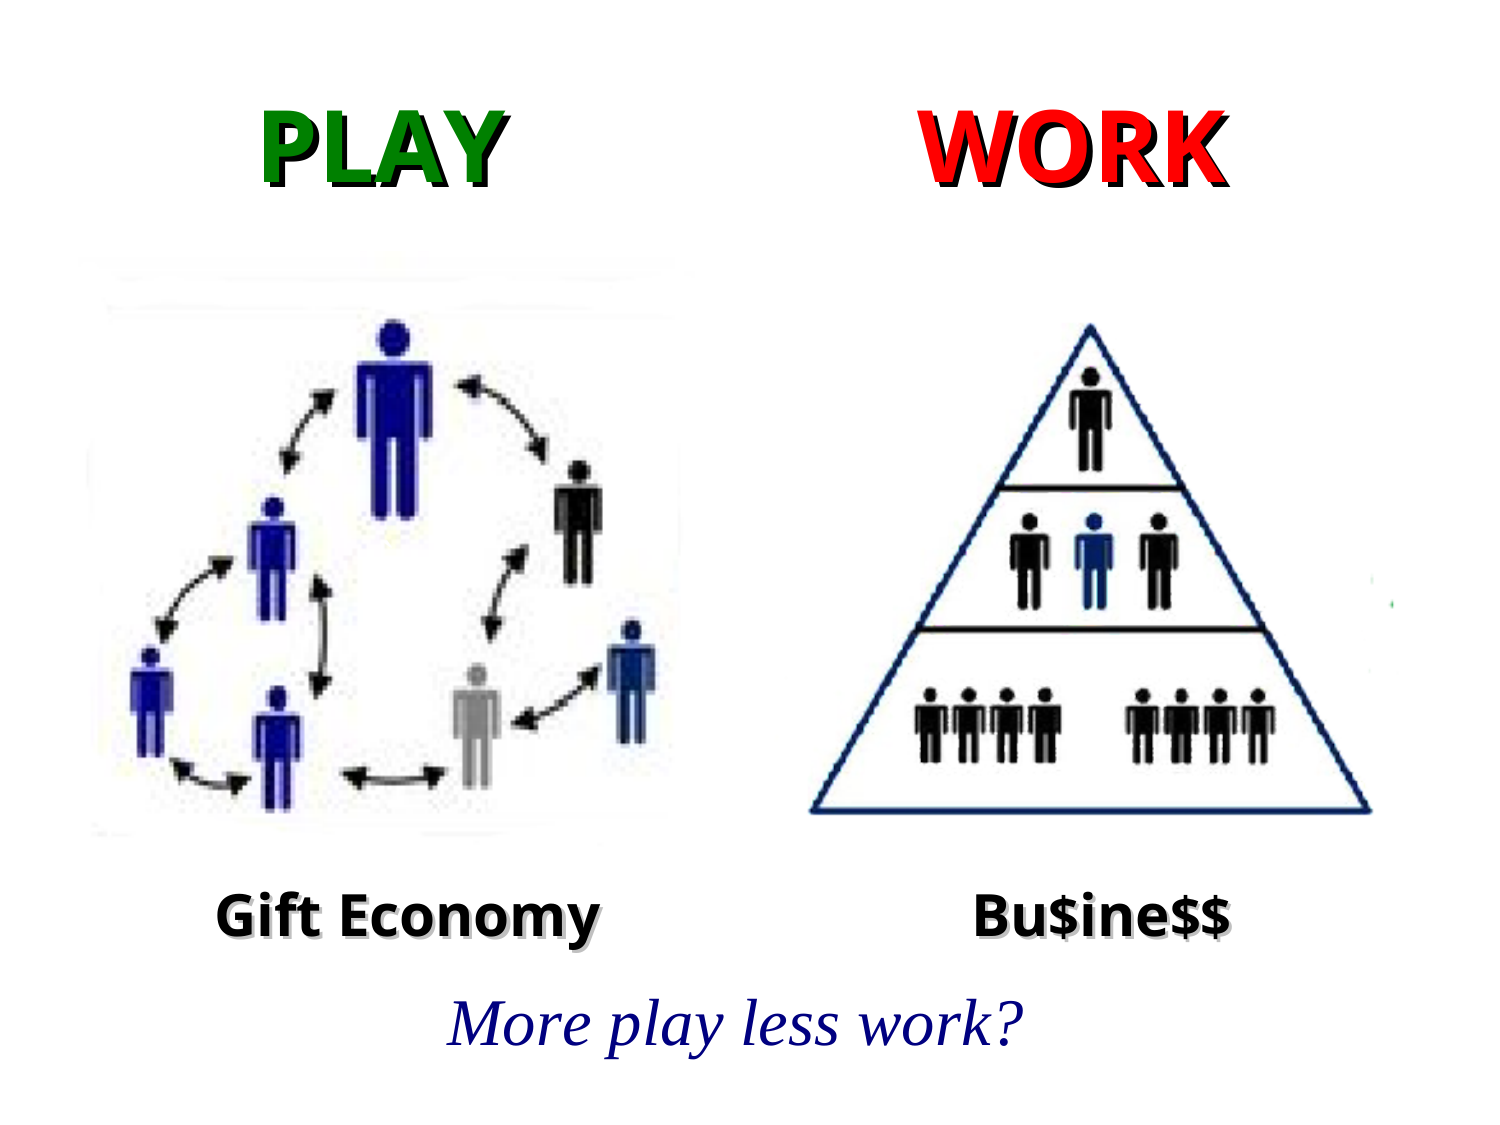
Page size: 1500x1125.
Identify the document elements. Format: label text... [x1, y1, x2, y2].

text_box PLAY [100, 74, 662, 240]
text_box More play less work? [2, 970, 1471, 1081]
text_box Bu$ine$$ [803, 855, 1400, 970]
text_box WORK [726, 74, 1417, 240]
text_box ` [78, 251, 697, 858]
text_box Gift Economy [112, 785, 703, 970]
picture [747, 284, 1438, 855]
